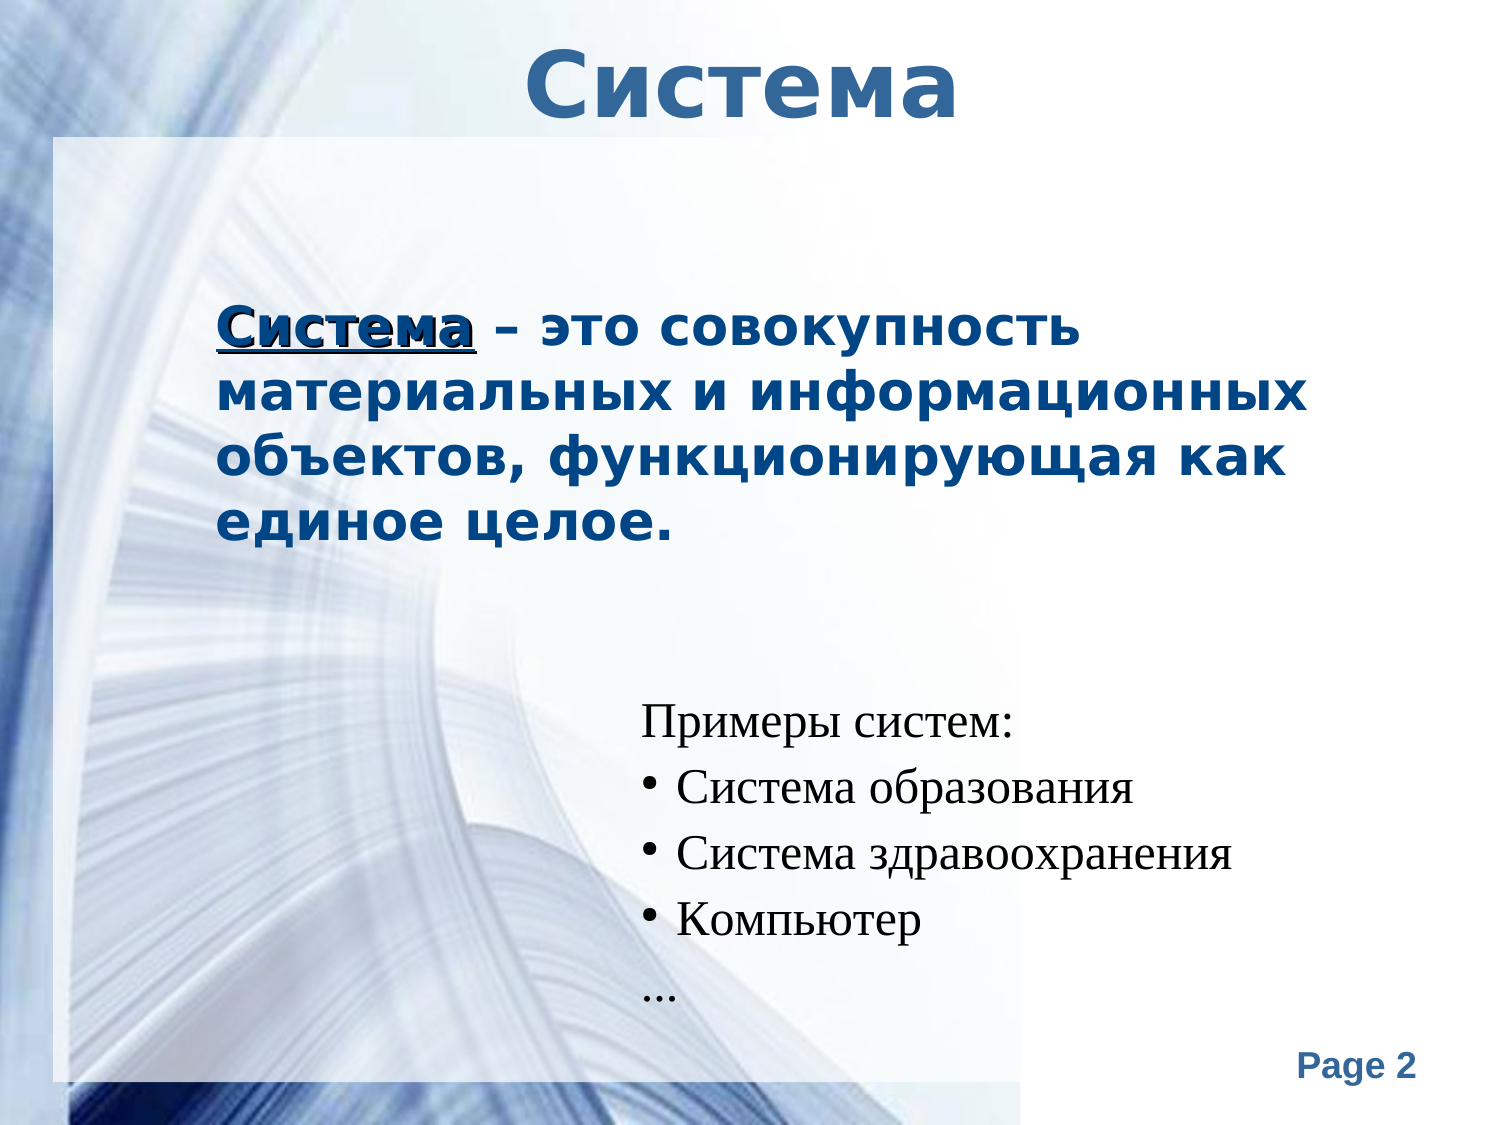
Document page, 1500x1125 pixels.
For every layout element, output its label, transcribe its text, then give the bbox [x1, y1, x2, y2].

picture [0, 0, 1500, 1125]
text_box Система [508, 18, 977, 144]
text_box Примеры систем: Система образования Система здравоохранения Компьютер ... [625, 680, 1300, 1020]
text_box Система – это совокупность материальных и информационных объектов, функционирующая как единое целое. [200, 283, 1335, 690]
